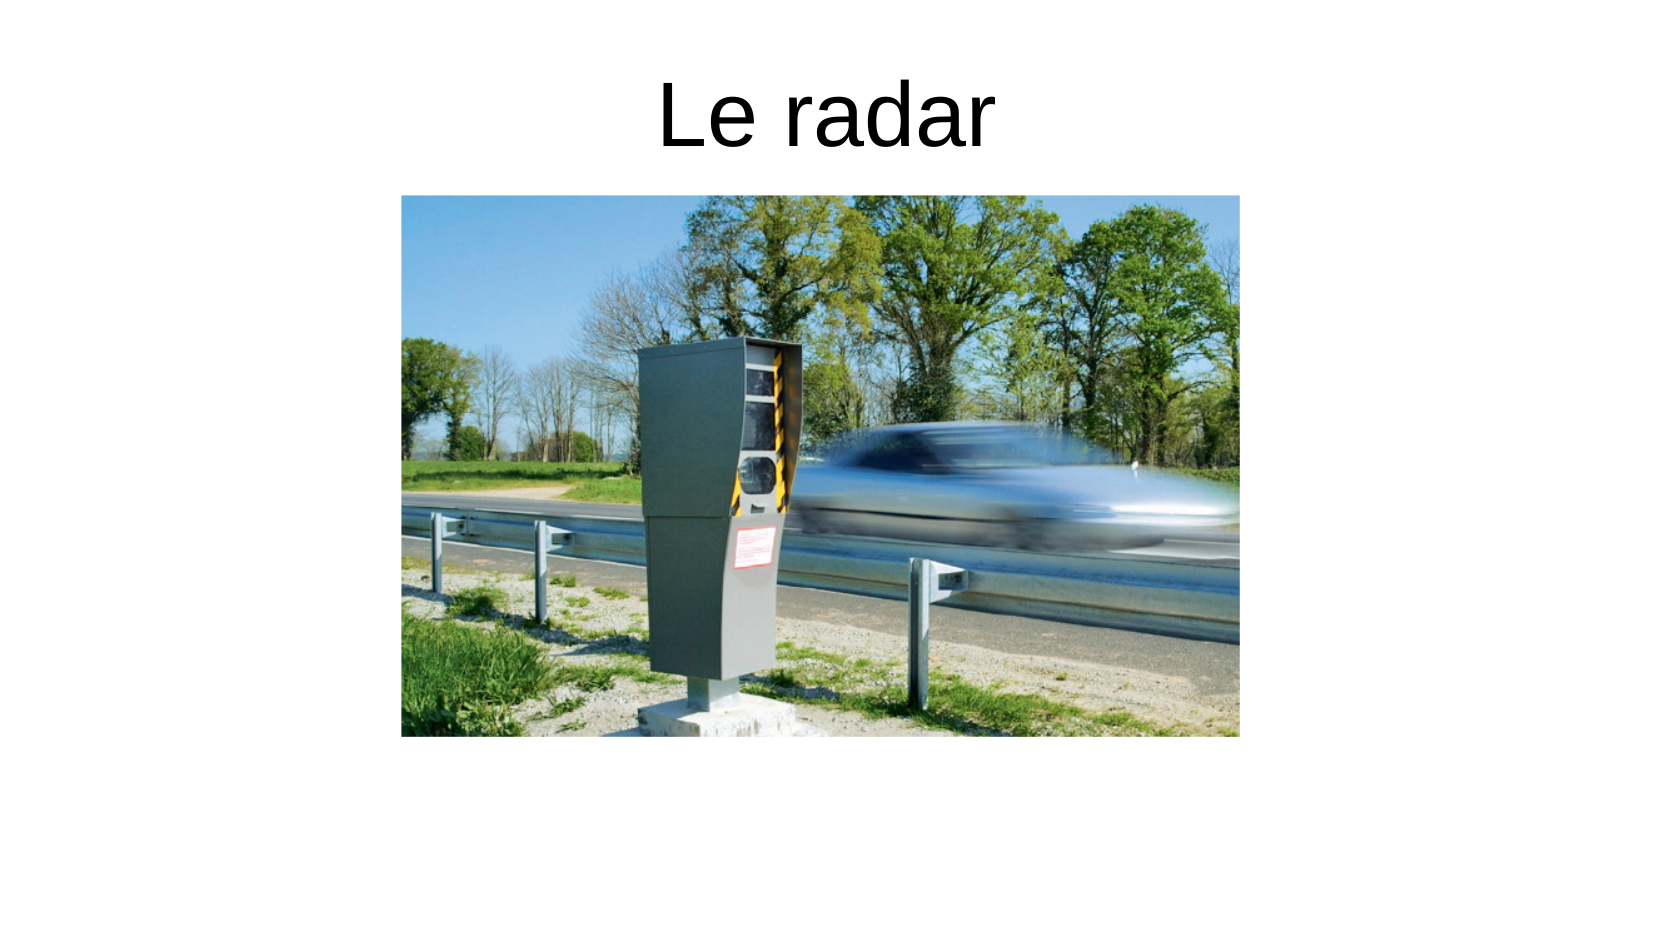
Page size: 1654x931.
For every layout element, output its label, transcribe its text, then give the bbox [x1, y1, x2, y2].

title Le radar [82, 37, 1571, 193]
picture [394, 188, 1270, 748]
